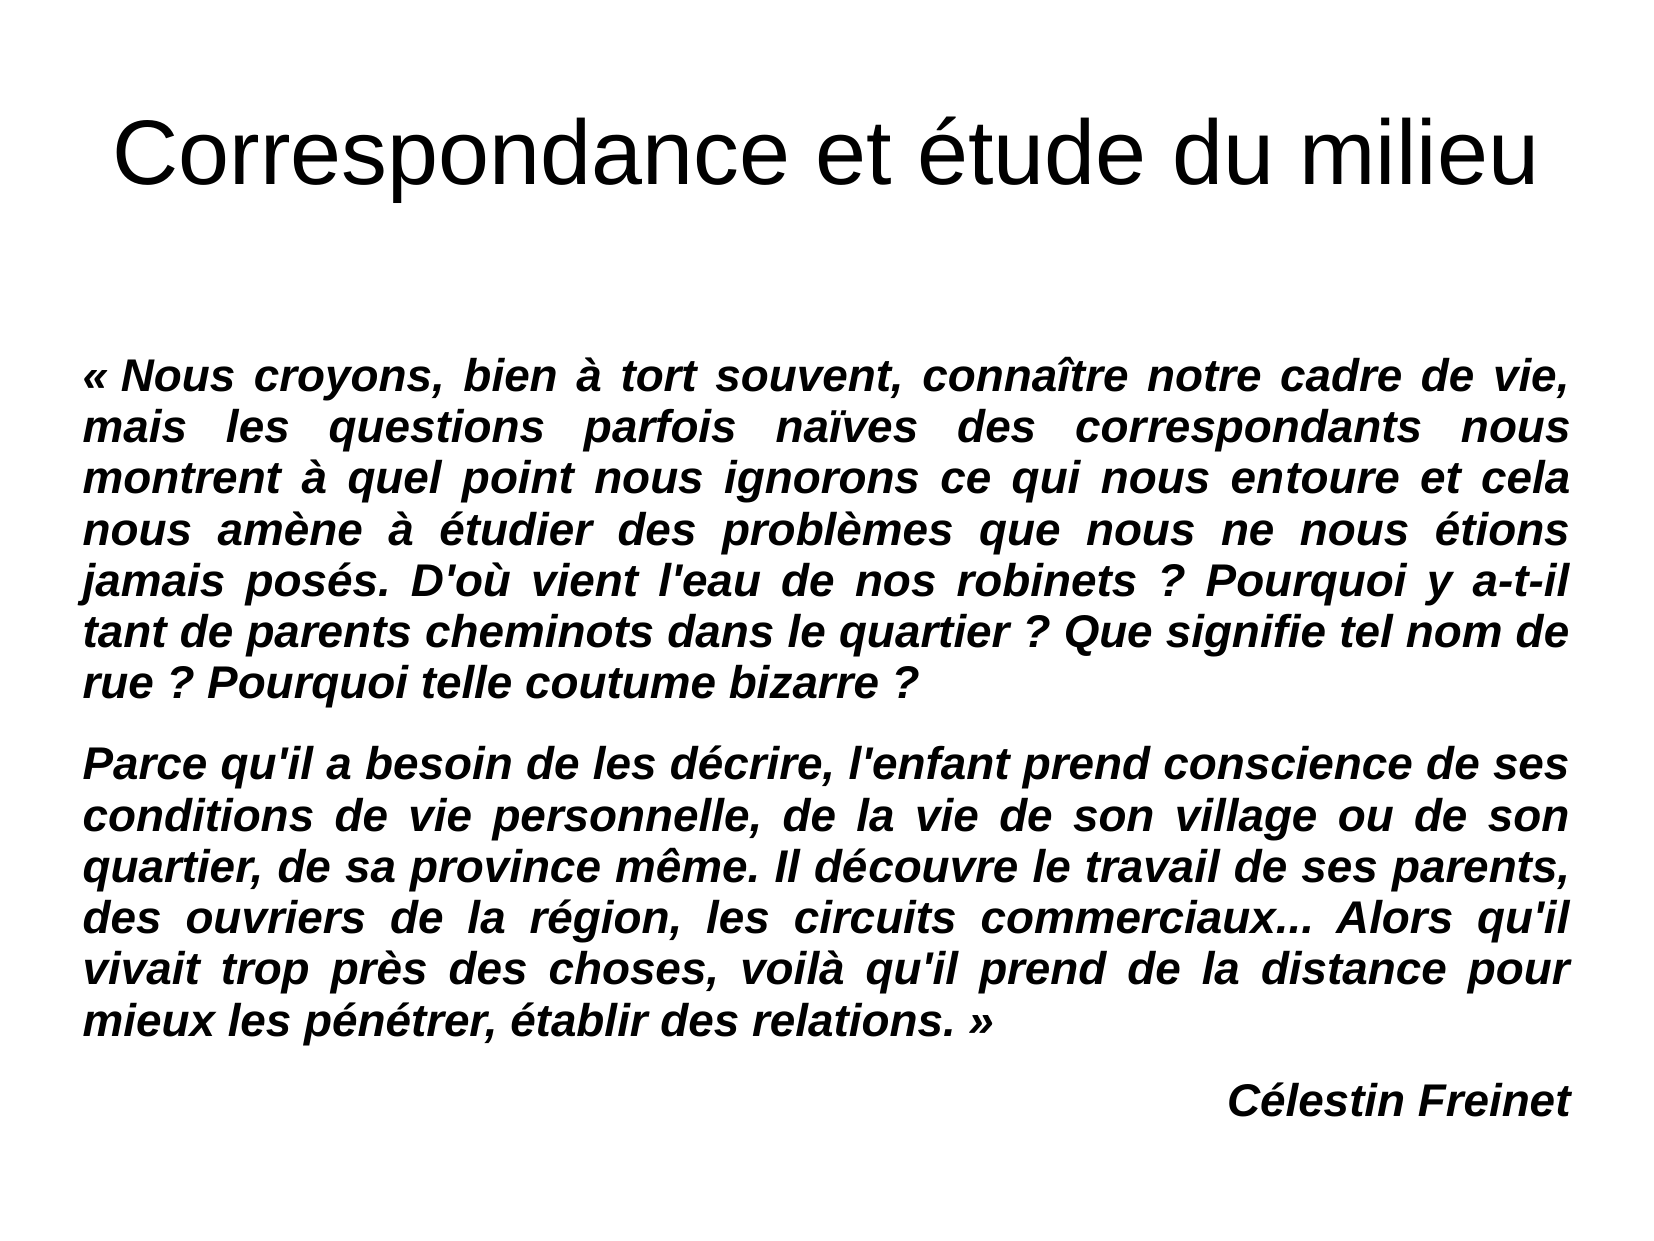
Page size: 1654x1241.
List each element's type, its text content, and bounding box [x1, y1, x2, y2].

list « Nous croyons, bien à tort souvent, connaître notre cadre de vie, mais les questions parfois naïves des cor­respondants nous montrent à quel point nous ignorons ce qui nous en­toure et cela nous amène à étudier des problèmes que nous ne nous étions jamais posés. D'où vient l'eau de nos robinets ? Pourquoi y a-t-il tant de parents cheminots dans le quartier ? Que signifie tel nom de rue ? Pourquoi telle coutume bizarre ? Parce qu'il a besoin de les décrire, l'enfant prend conscience de ses conditions de vie personnelle, de la vie de son village ou de son quartier, de sa province même. Il dé­couvre le travail de ses parents, des ouvriers de la région, les circuits commerciaux... Alors qu'il vivait trop près des choses, voilà qu'il prend de la distance pour mieux les pénétrer, établir des relations. » Célestin Freinet [82, 290, 1571, 1241]
title Correspondance et étude du milieu [82, 49, 1571, 257]
